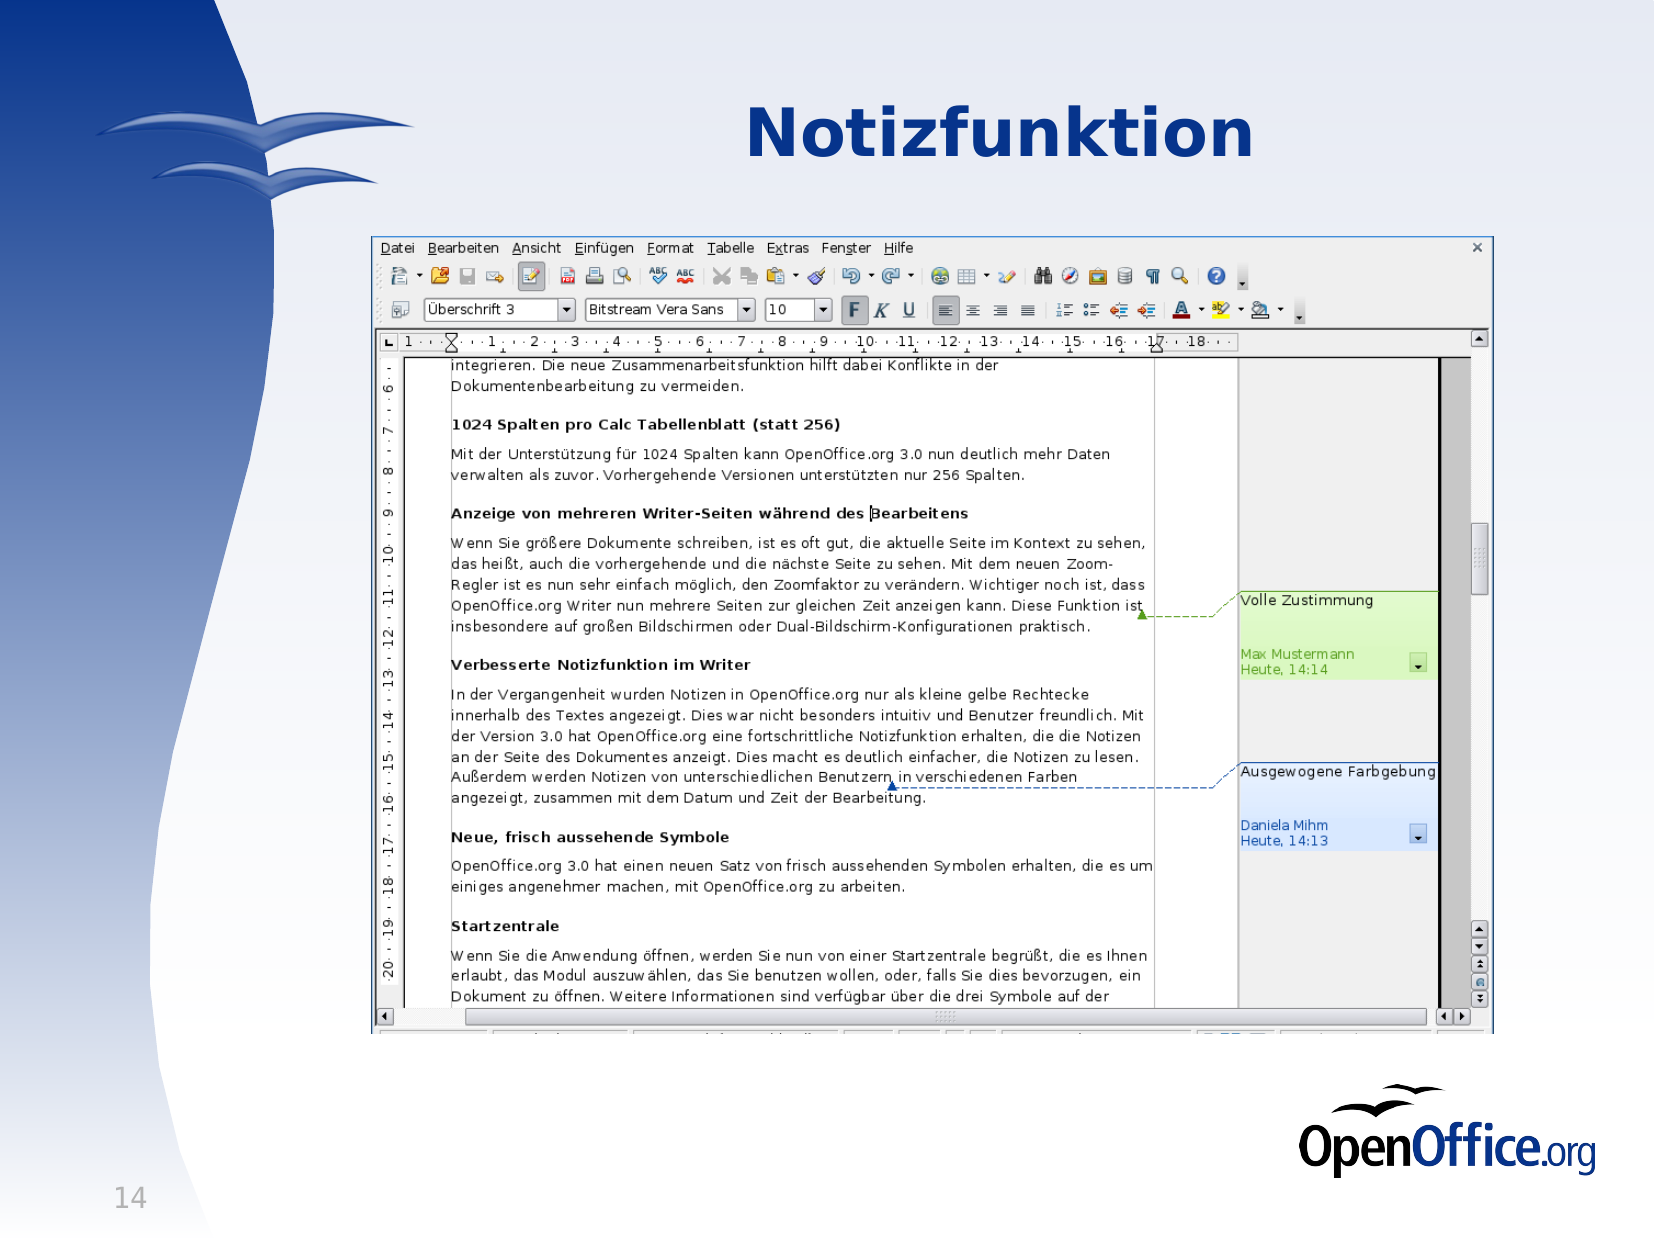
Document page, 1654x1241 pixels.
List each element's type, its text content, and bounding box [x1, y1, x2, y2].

title Notizfunktion [436, 94, 1565, 173]
picture [1299, 1084, 1595, 1178]
picture [152, 161, 379, 201]
chart [295, 236, 1565, 1034]
picture [95, 100, 416, 162]
